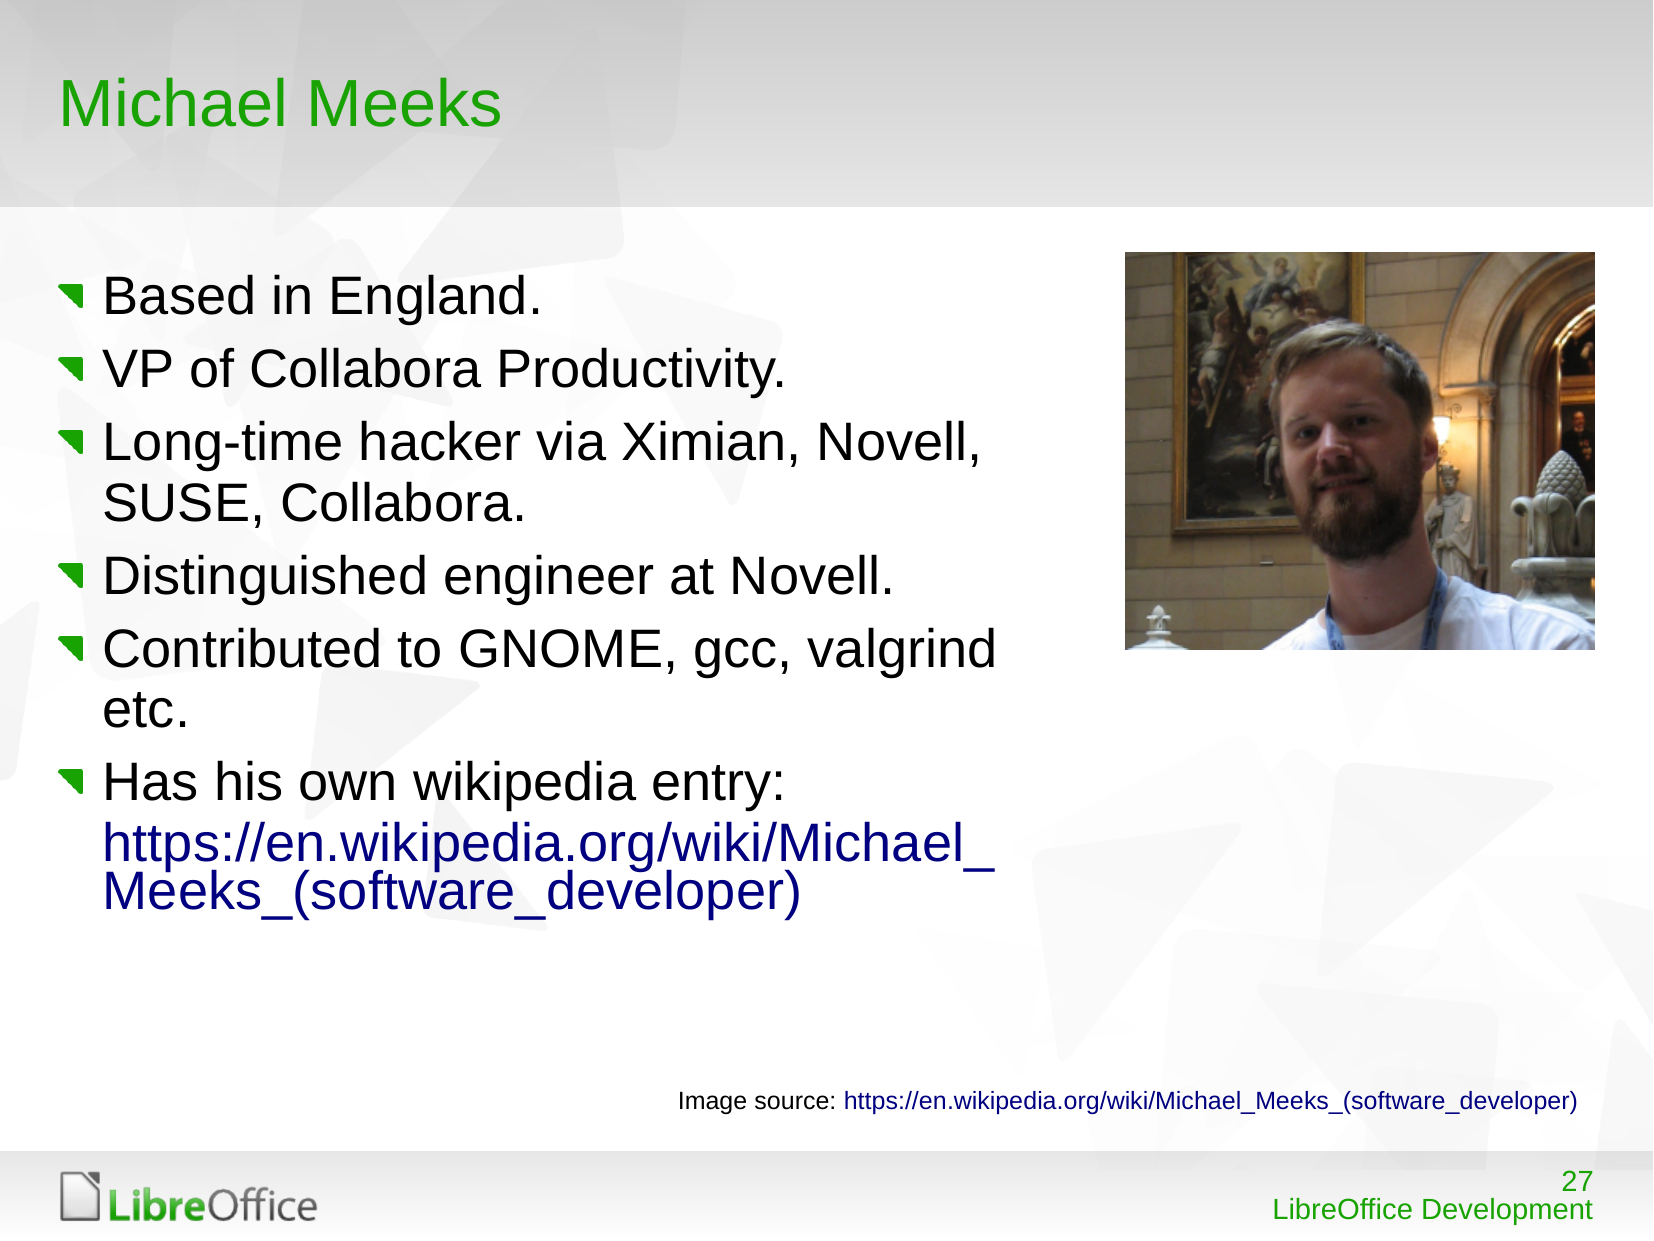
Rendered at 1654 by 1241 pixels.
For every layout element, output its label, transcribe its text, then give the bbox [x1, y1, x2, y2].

picture [41, 1152, 337, 1241]
picture [915, 252, 1653, 1170]
picture [0, 0, 783, 931]
title Michael Meeks [58, 29, 1594, 178]
list Based in England. VP of Collabora Productivity. Long-time hacker via Ximian, Novell, SUSE, Collabora. Distinguished engineer at Novell. Contributed to GNOME, gcc, valgrind etc. Has his own wikipedia entry: https://en.wikipedia.org/wiki/Michael_Meeks_(software_developer) [58, 265, 1034, 986]
text_box Image source: https://en.wikipedia.org/wiki/Michael_Meeks_(software_developer) [663, 1079, 1595, 1123]
